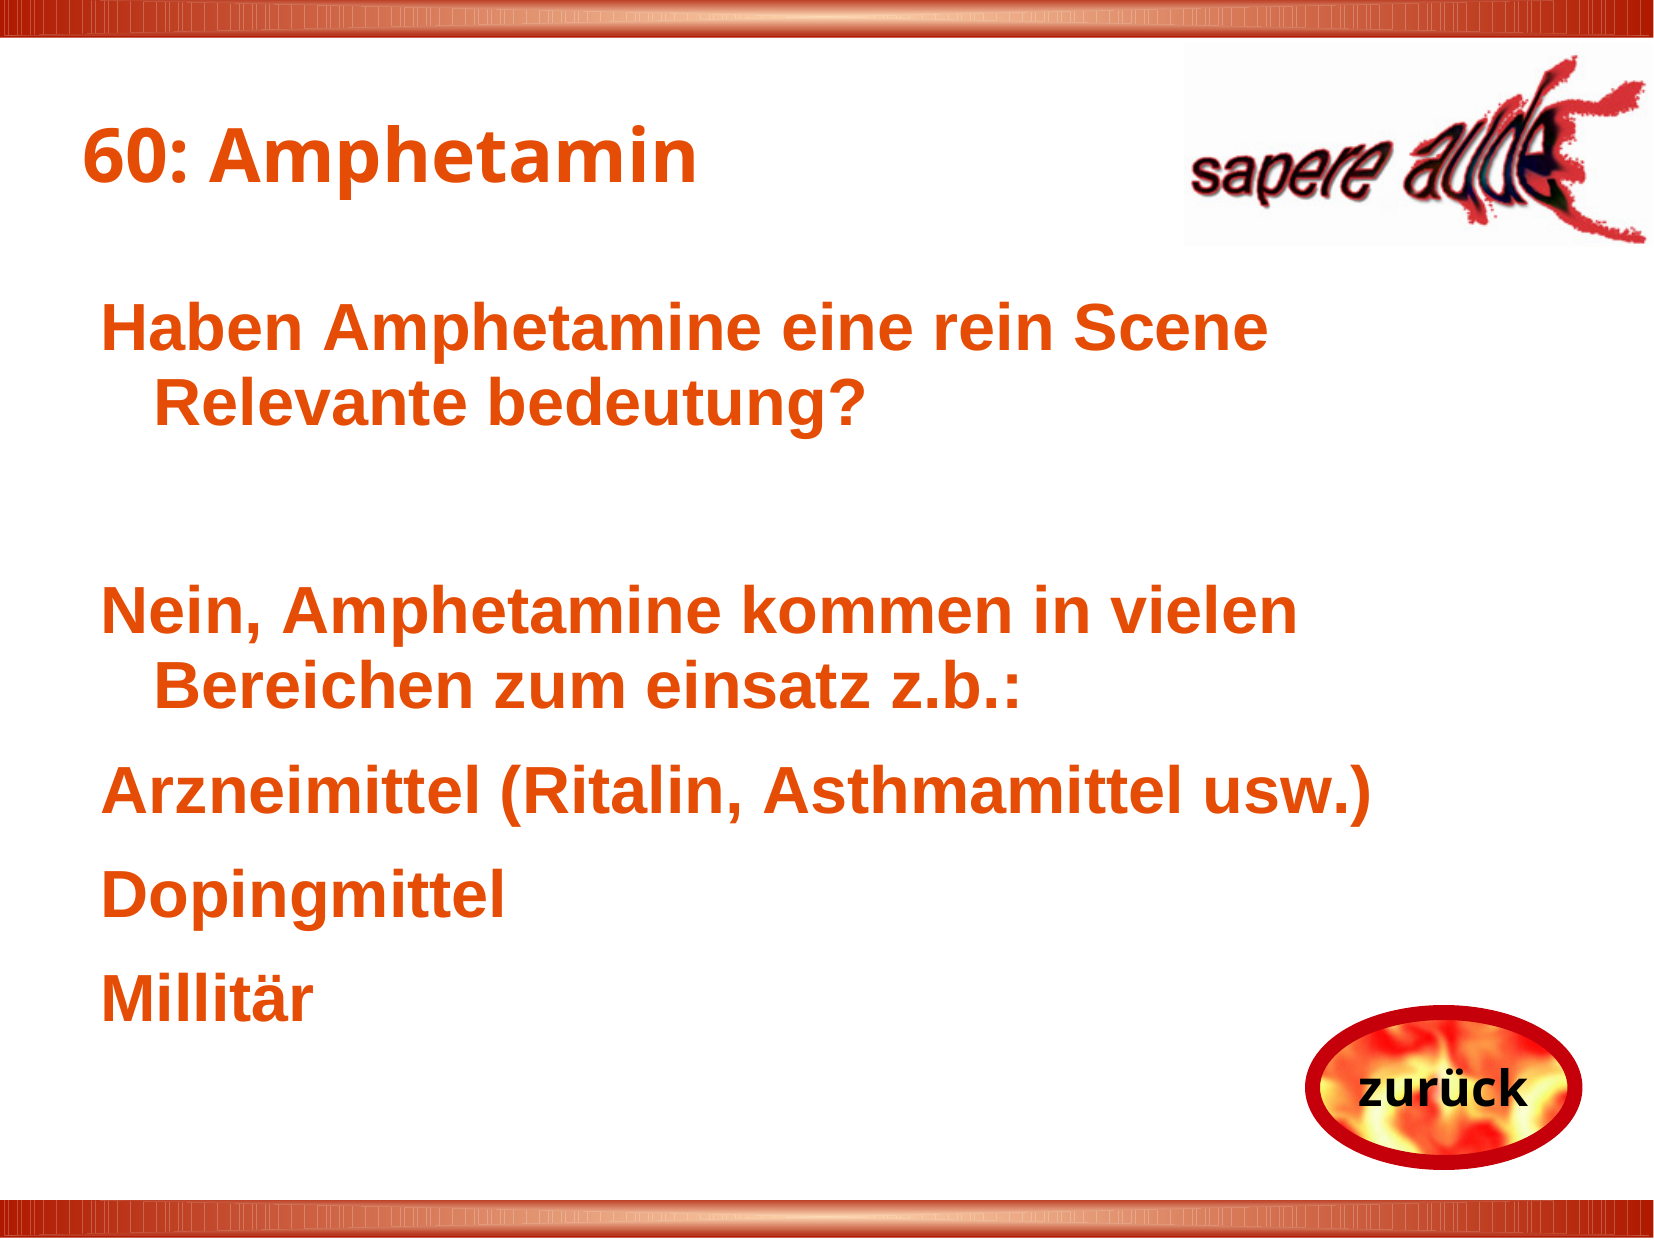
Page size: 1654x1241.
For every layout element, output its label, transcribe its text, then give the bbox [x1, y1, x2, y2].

picture [1184, 43, 1654, 247]
list Haben Amphetamine eine rein Scene Relevante bedeutung? Nein, Amphetamine kommen in vielen Bereichen zum einsatz z.b.: Arzneimittel (Ritalin, Asthmamittel usw.) Dopingmittel Millitär [82, 290, 1571, 1141]
title 60: Amphetamin [82, 49, 1571, 257]
picture [1372, 1141, 1516, 1154]
